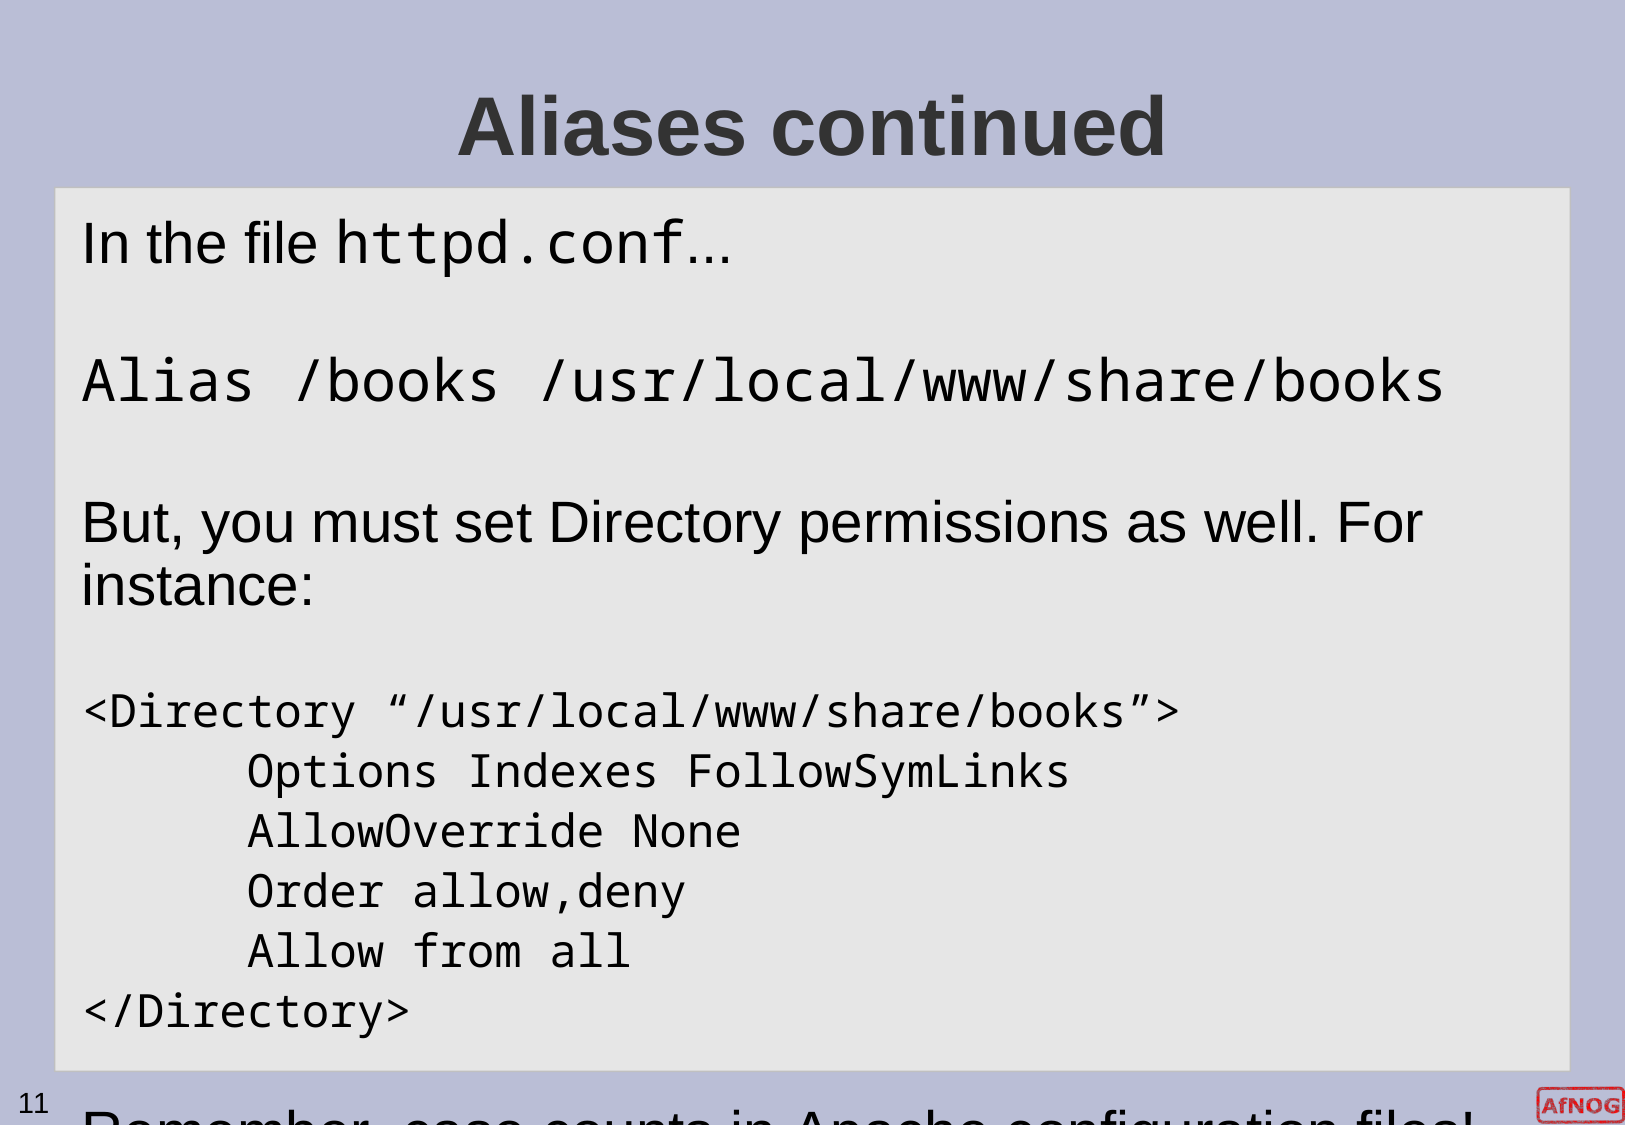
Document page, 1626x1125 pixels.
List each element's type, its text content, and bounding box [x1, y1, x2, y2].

title Aliases continued [54, 44, 1571, 215]
list In the file httpd.conf... Alias /books /usr/local/www/share/books But, you must set Directory permissions as well. For instance: <Directory “/usr/local/www/share/books”> Options Indexes FollowSymLinks AllowOverride None Order allow,deny Allow from all </Directory> Remember, case counts in Apache configuration files! [81, 202, 1560, 1071]
picture [1535, 1085, 1626, 1125]
